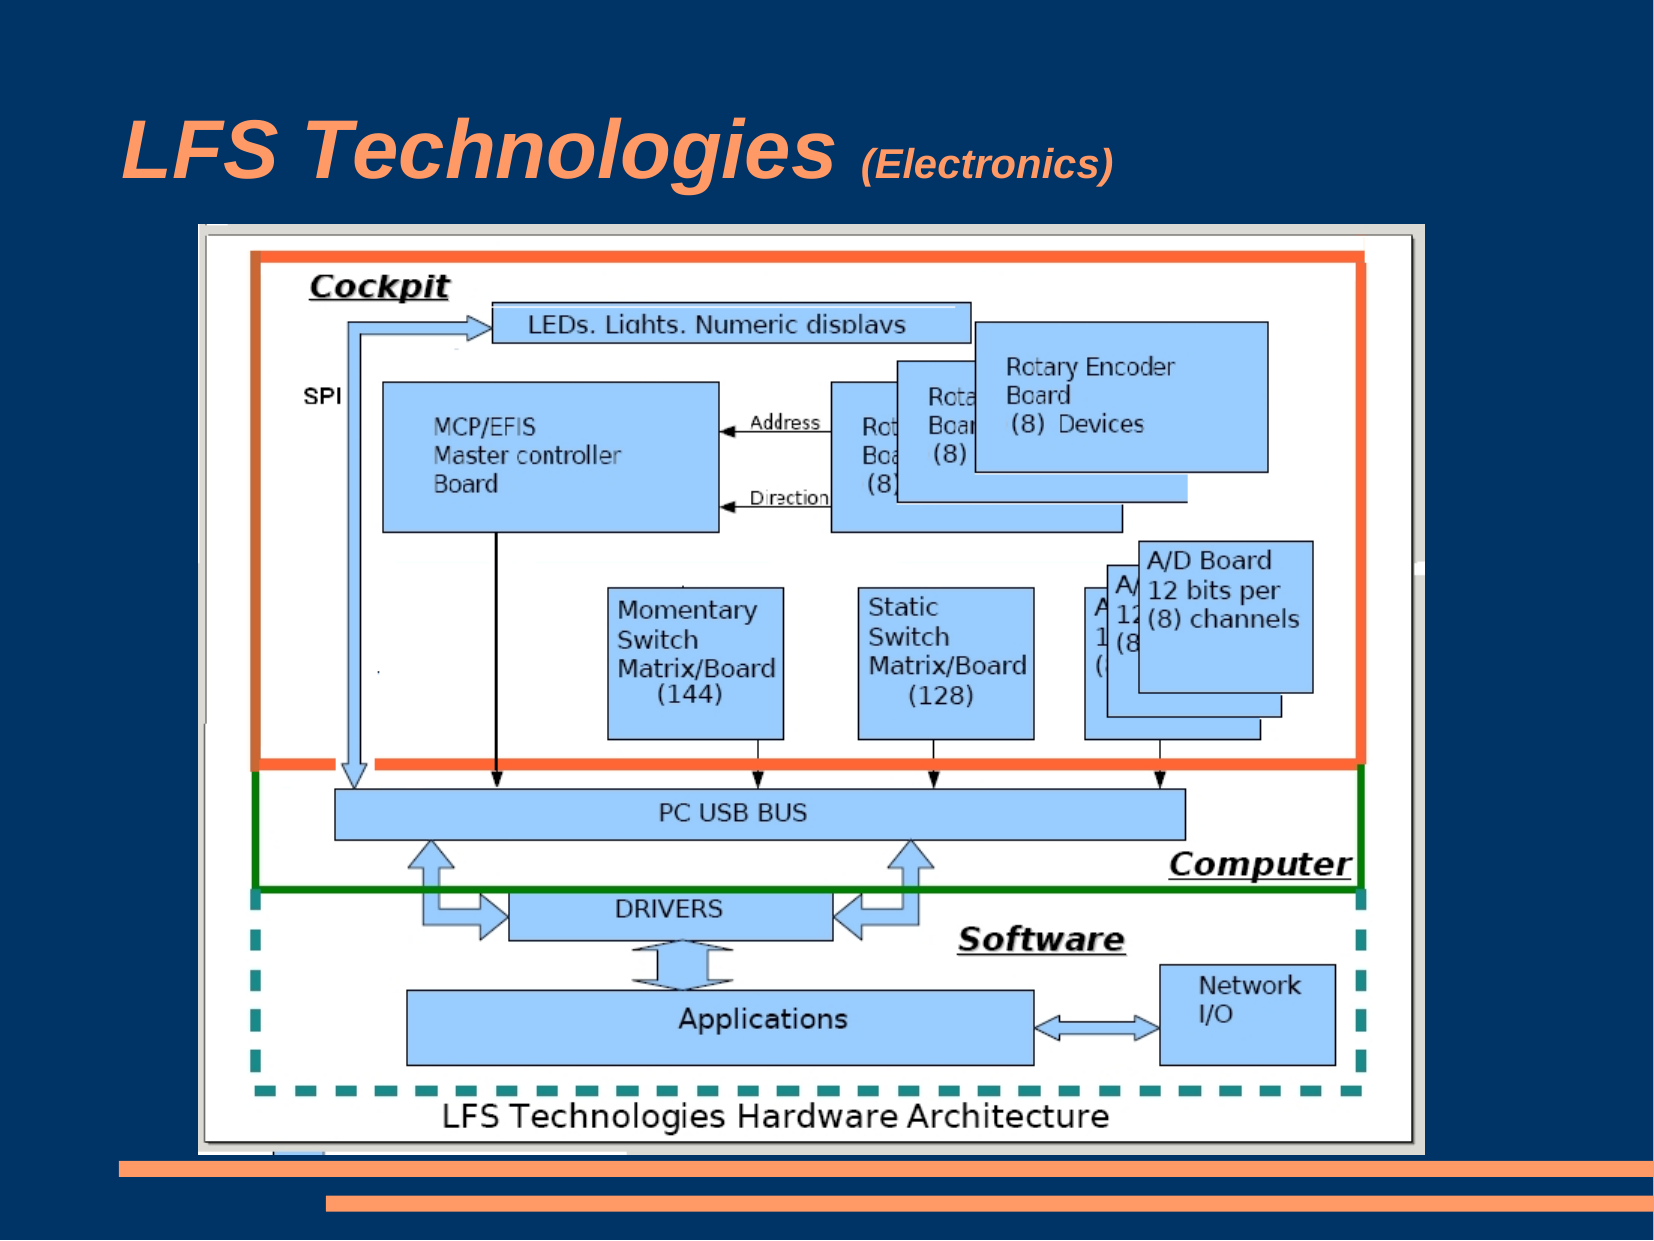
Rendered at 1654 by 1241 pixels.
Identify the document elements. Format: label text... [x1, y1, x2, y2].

title LFS Technologies (Electronics)‏ [121, 46, 1534, 254]
picture [198, 224, 1426, 1155]
